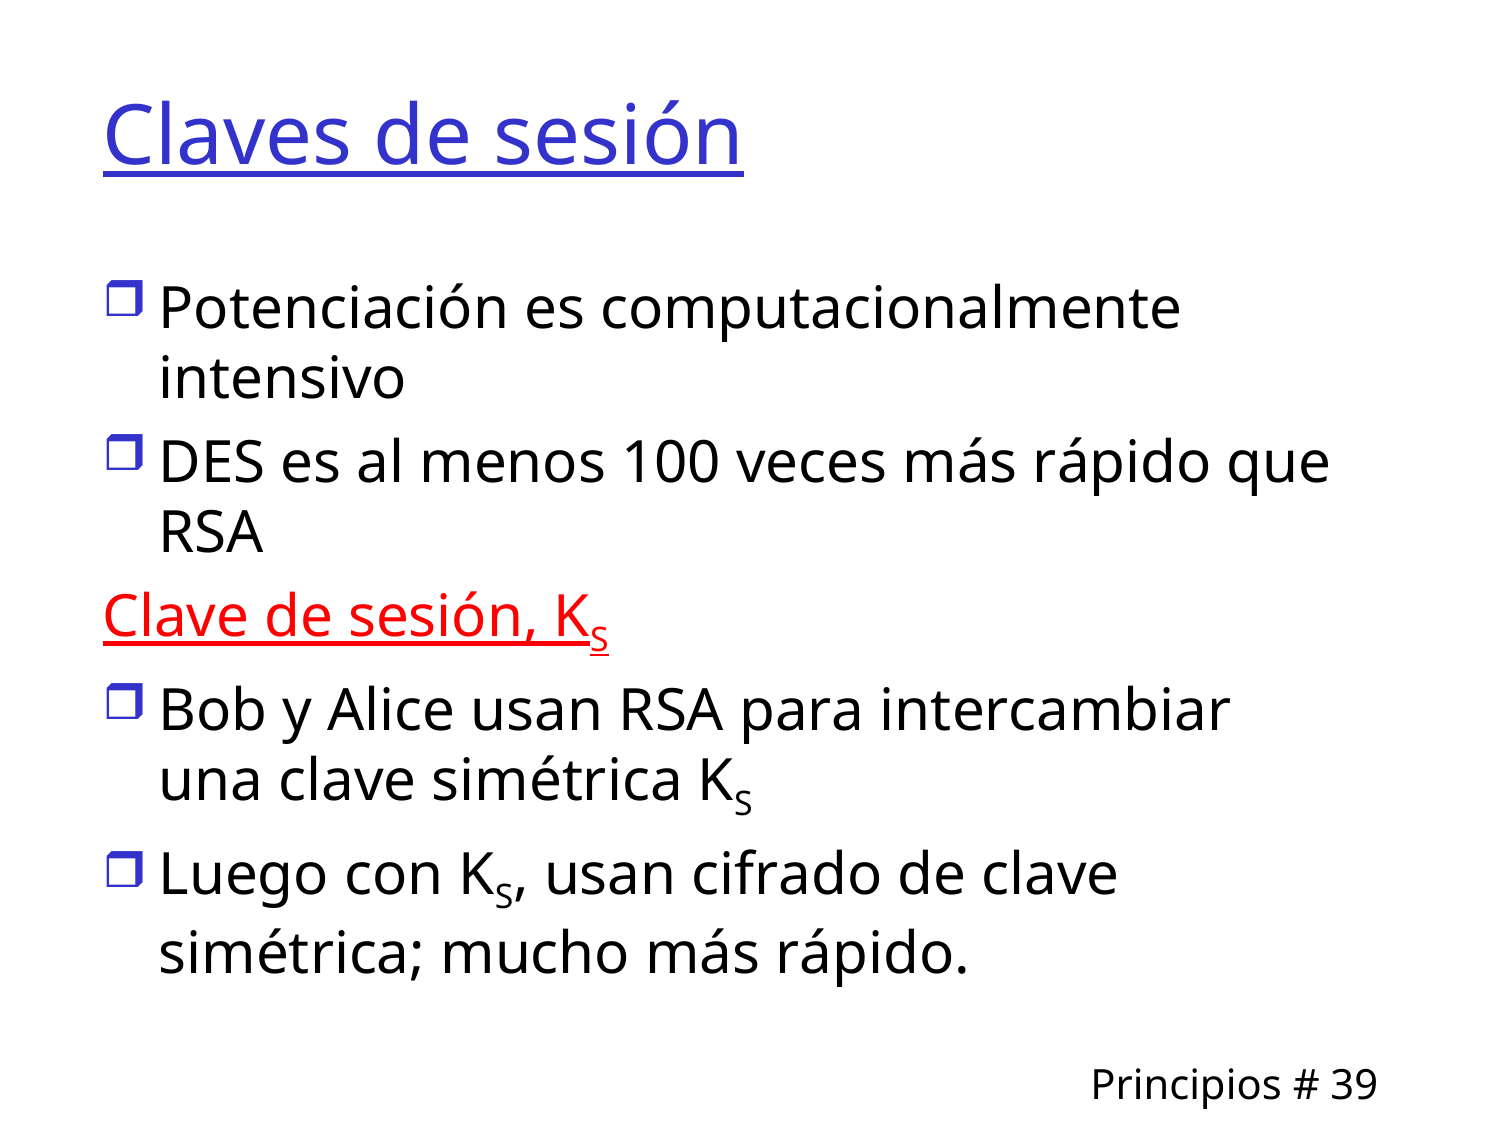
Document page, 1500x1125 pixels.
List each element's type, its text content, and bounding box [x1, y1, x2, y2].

list Potenciación es computacionalmente intensivo DES es al menos 100 veces más rápido que RSA Clave de sesión, KS Bob y Alice usan RSA para intercambiar una clave simétrica KS Luego con KS, usan cifrado de clave simétrica; mucho más rápido. [87, 262, 1363, 1026]
title Claves de sesión [87, 37, 1363, 225]
